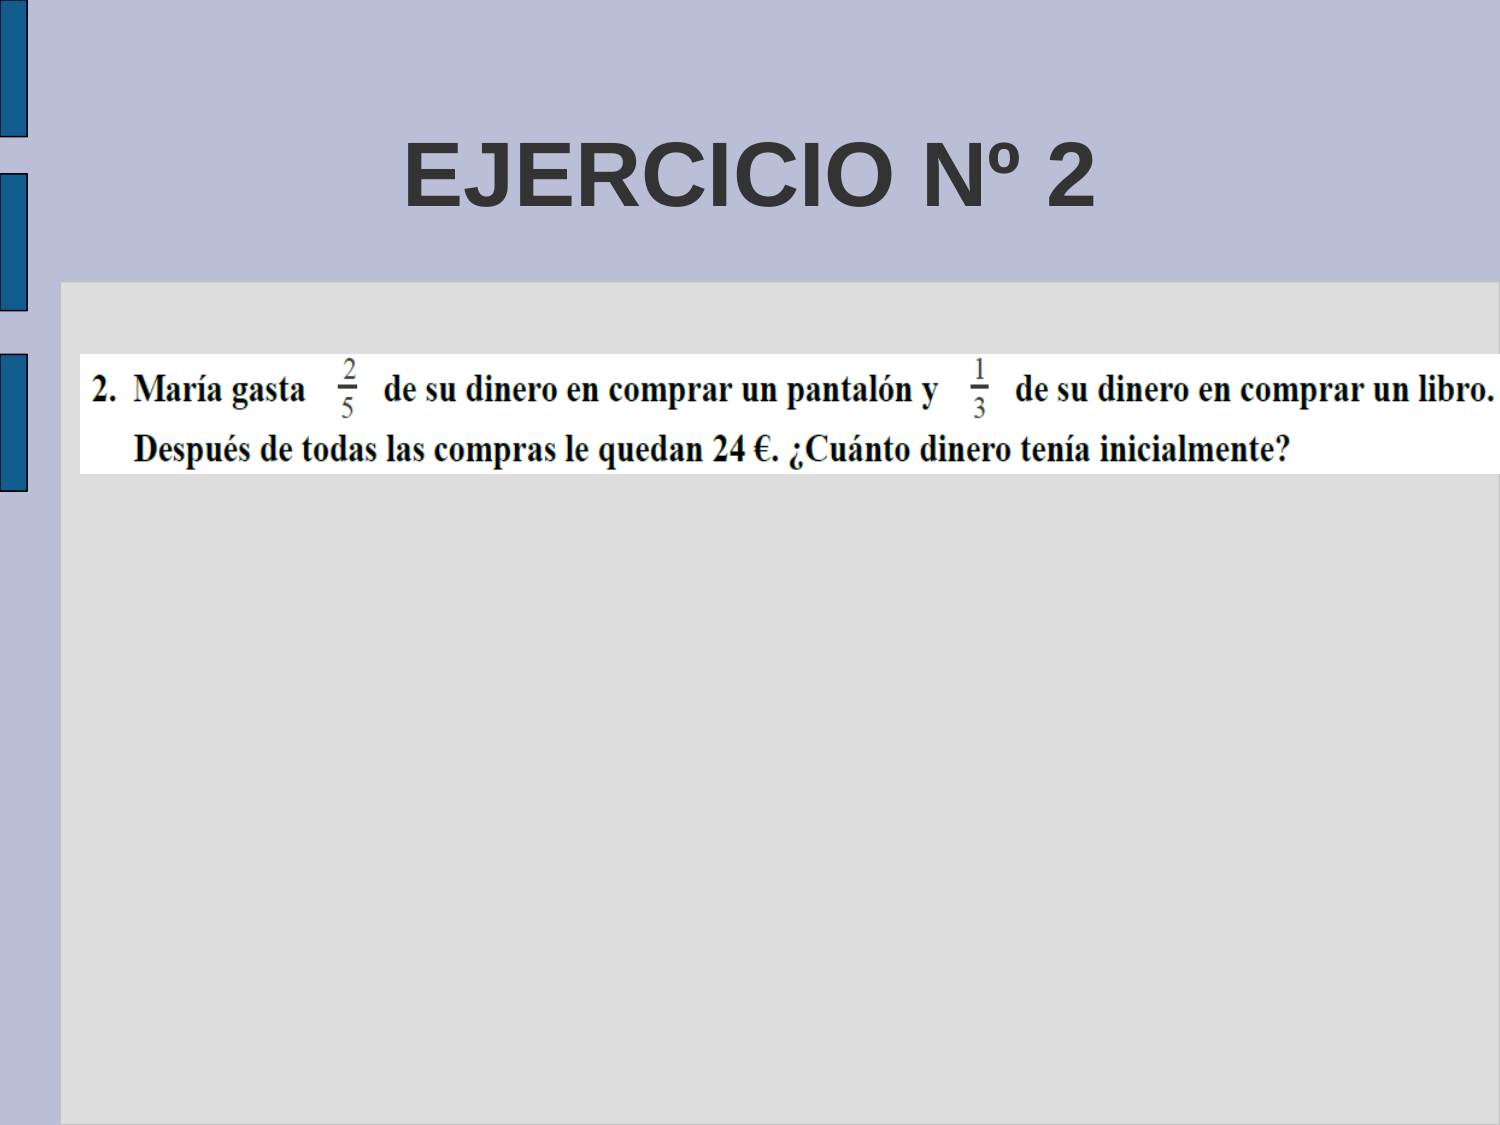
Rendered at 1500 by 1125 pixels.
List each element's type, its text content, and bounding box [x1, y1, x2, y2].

title EJERCICIO Nº 2 [110, 80, 1391, 271]
picture [80, 354, 1500, 474]
